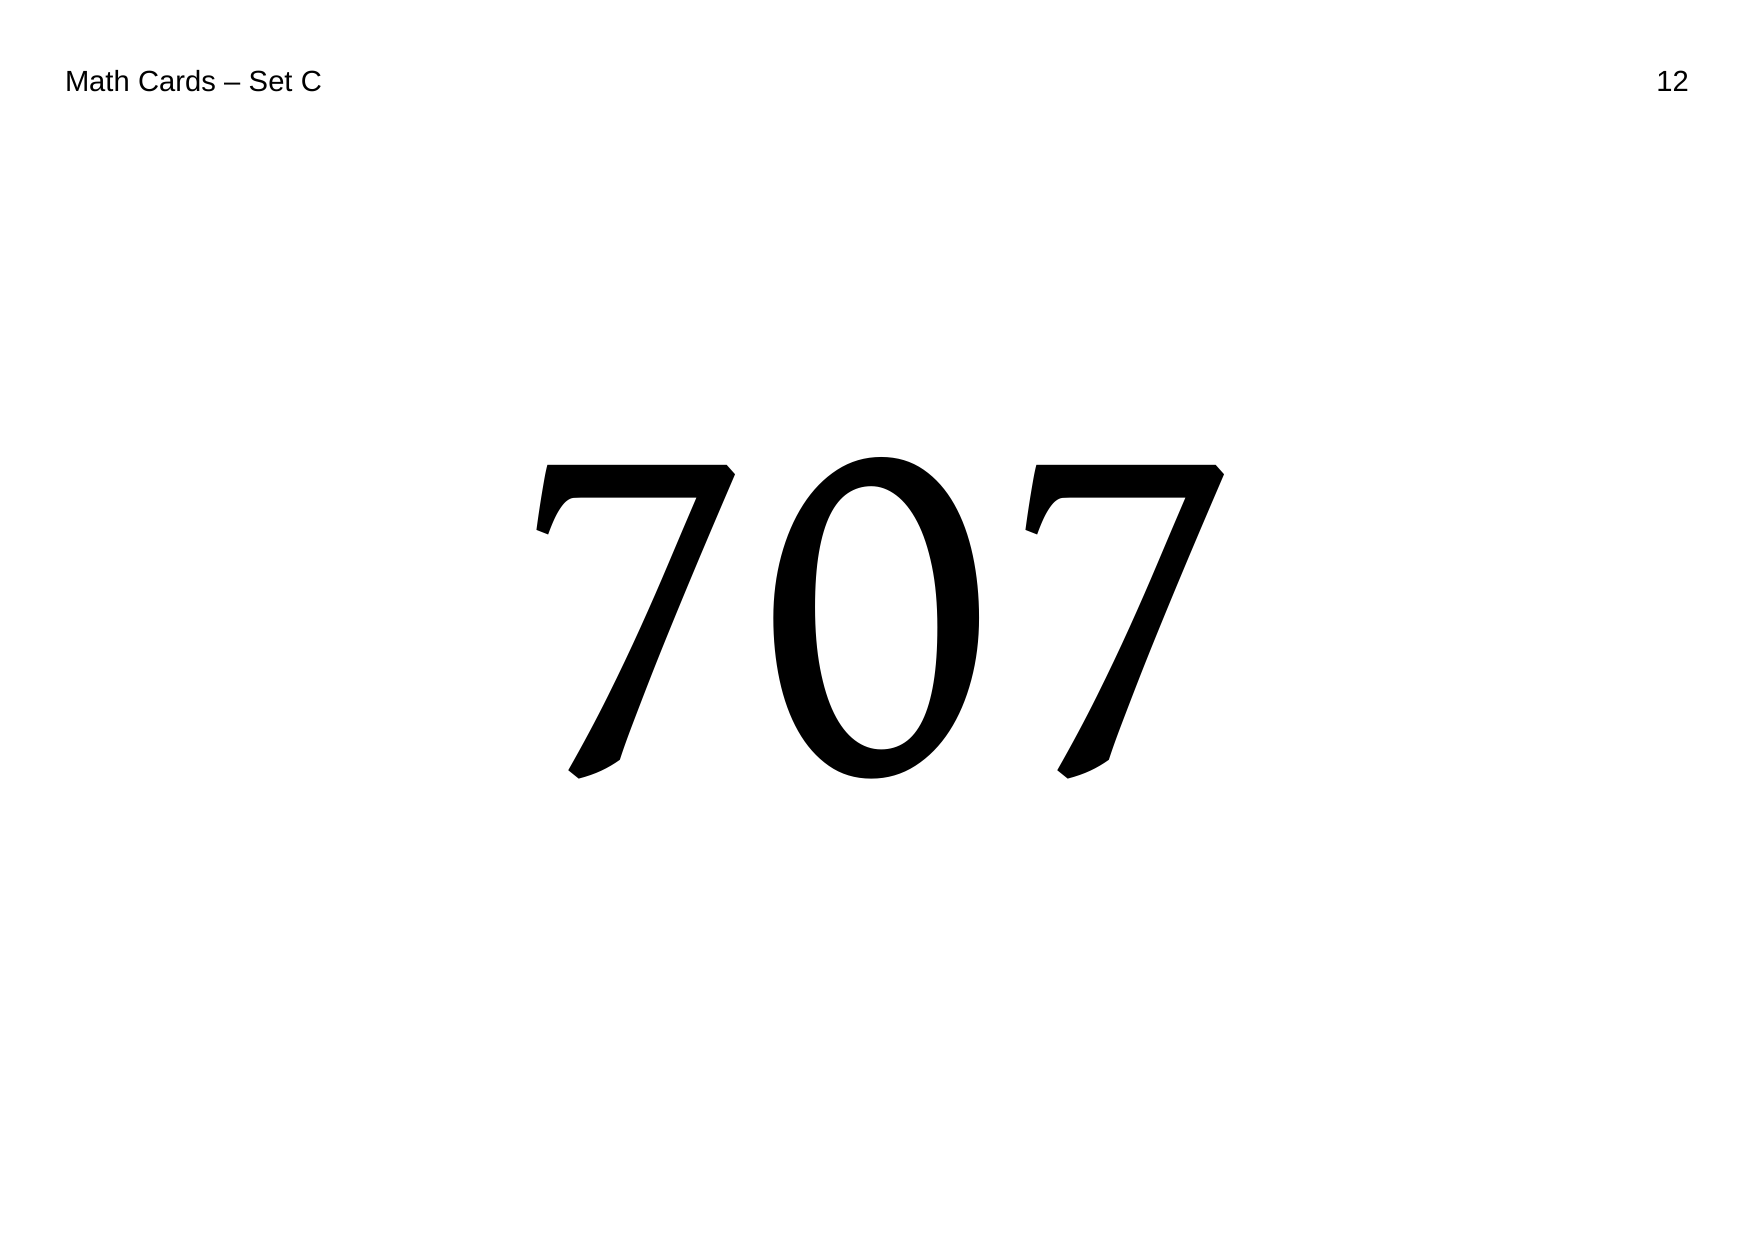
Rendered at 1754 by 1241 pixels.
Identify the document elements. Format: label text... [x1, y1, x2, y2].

text_box 12 [1650, 59, 1695, 104]
text_box Math Cards – Set C [59, 59, 329, 104]
text_box 707 [504, 318, 1250, 922]
